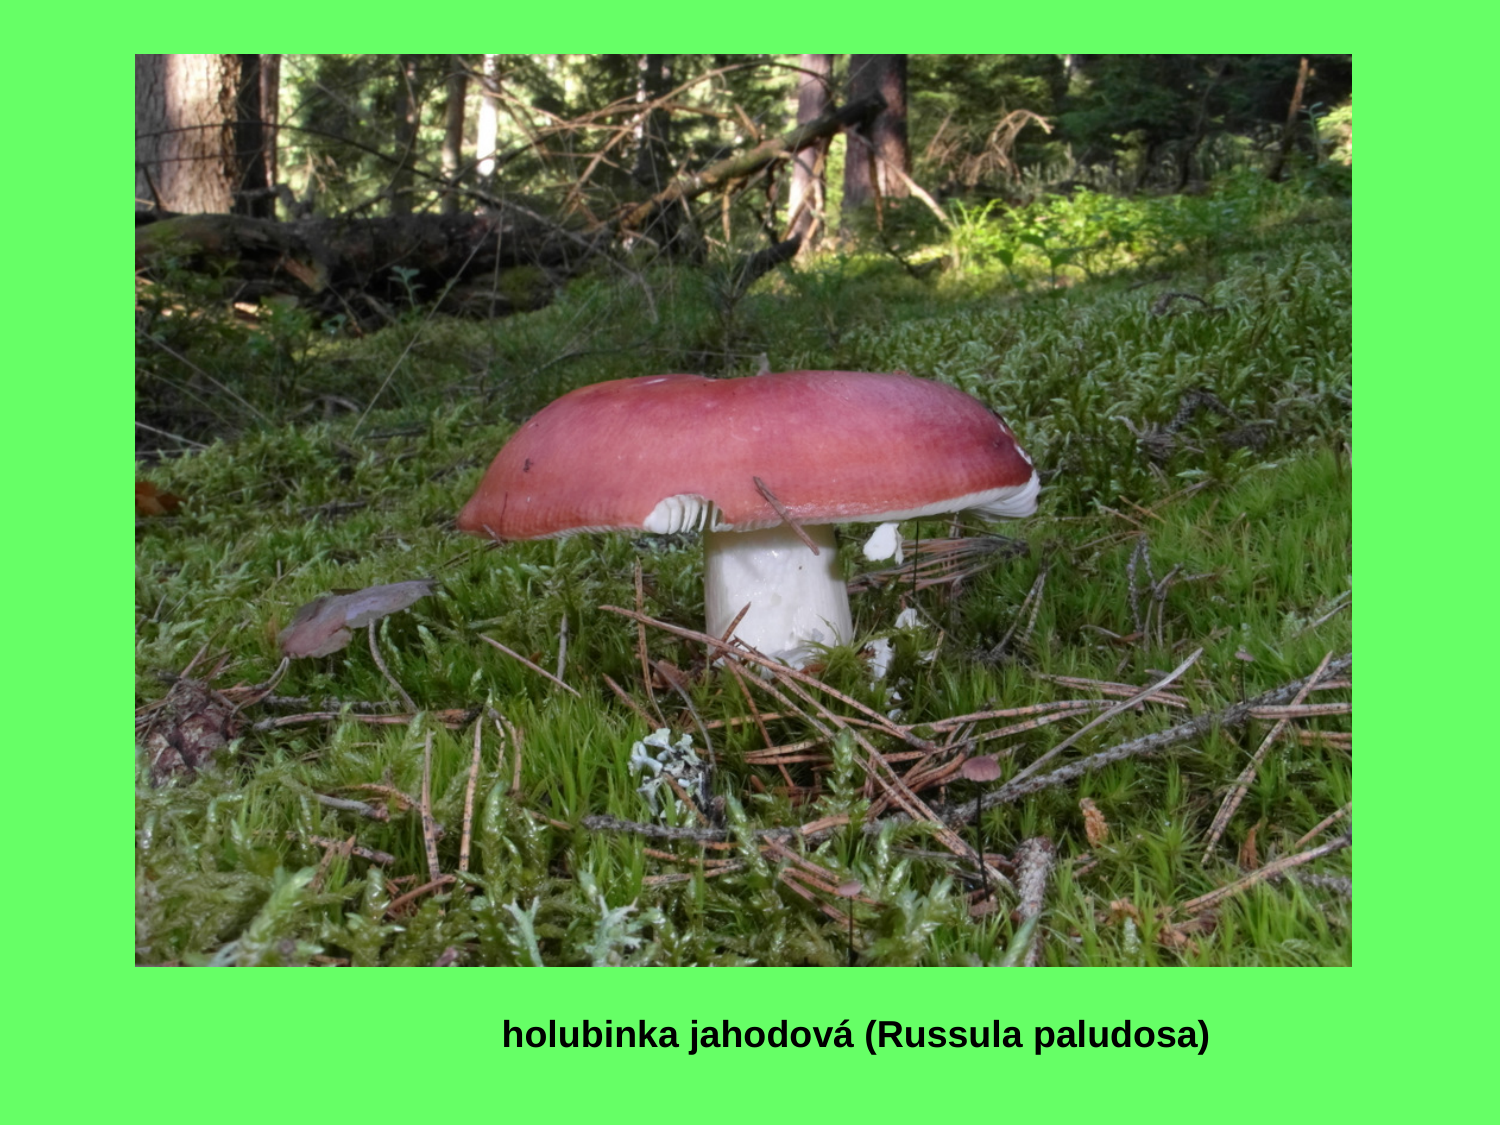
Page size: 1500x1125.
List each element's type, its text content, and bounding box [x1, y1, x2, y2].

text_box holubinka jahodová (Russula paludosa) [486, 1002, 1226, 1064]
picture [135, 54, 1352, 967]
